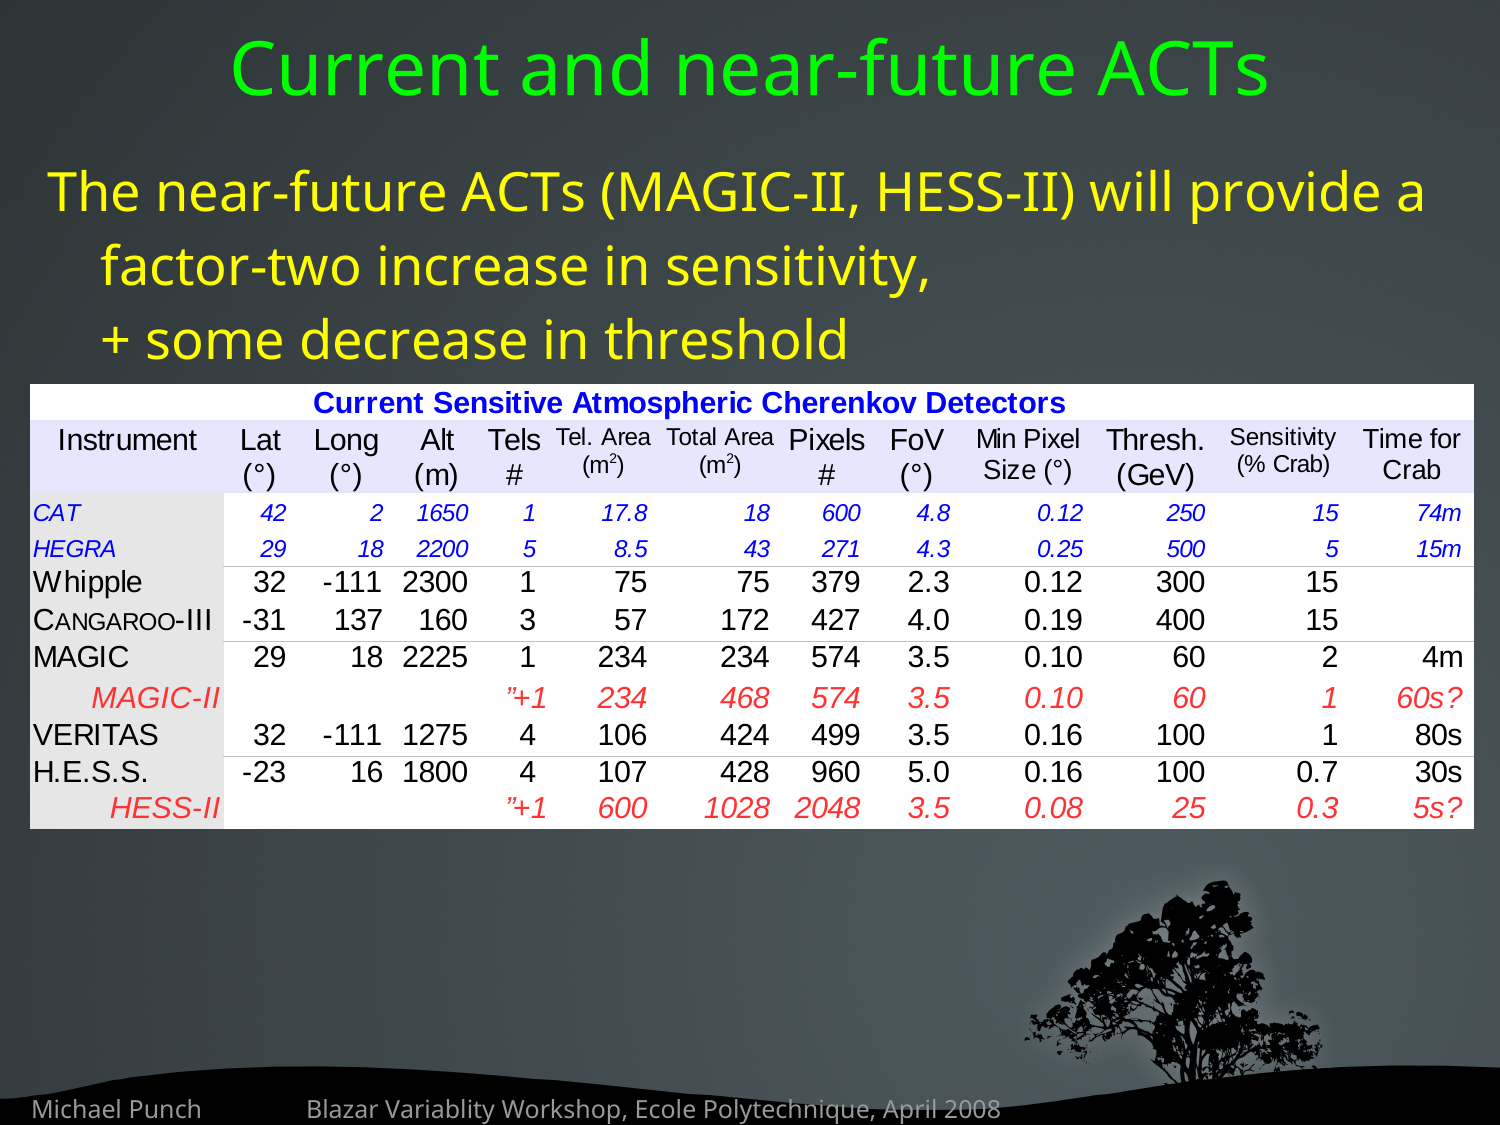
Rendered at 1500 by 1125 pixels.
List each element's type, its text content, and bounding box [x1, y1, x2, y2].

list The near-future ACTs (MAGIC-II, HESS-II) will provide a factor-two increase in sensitivity, + some decrease in threshold [29, 833, 1477, 1012]
list The near-future ACTs (MAGIC-II, HESS-II) will provide a factor-two increase in sensitivity, + some decrease in threshold [29, 153, 1477, 383]
chart [29, 383, 1478, 833]
picture [0, 0, 1500, 1125]
title Current and near-future ACTs [75, 15, 1425, 119]
